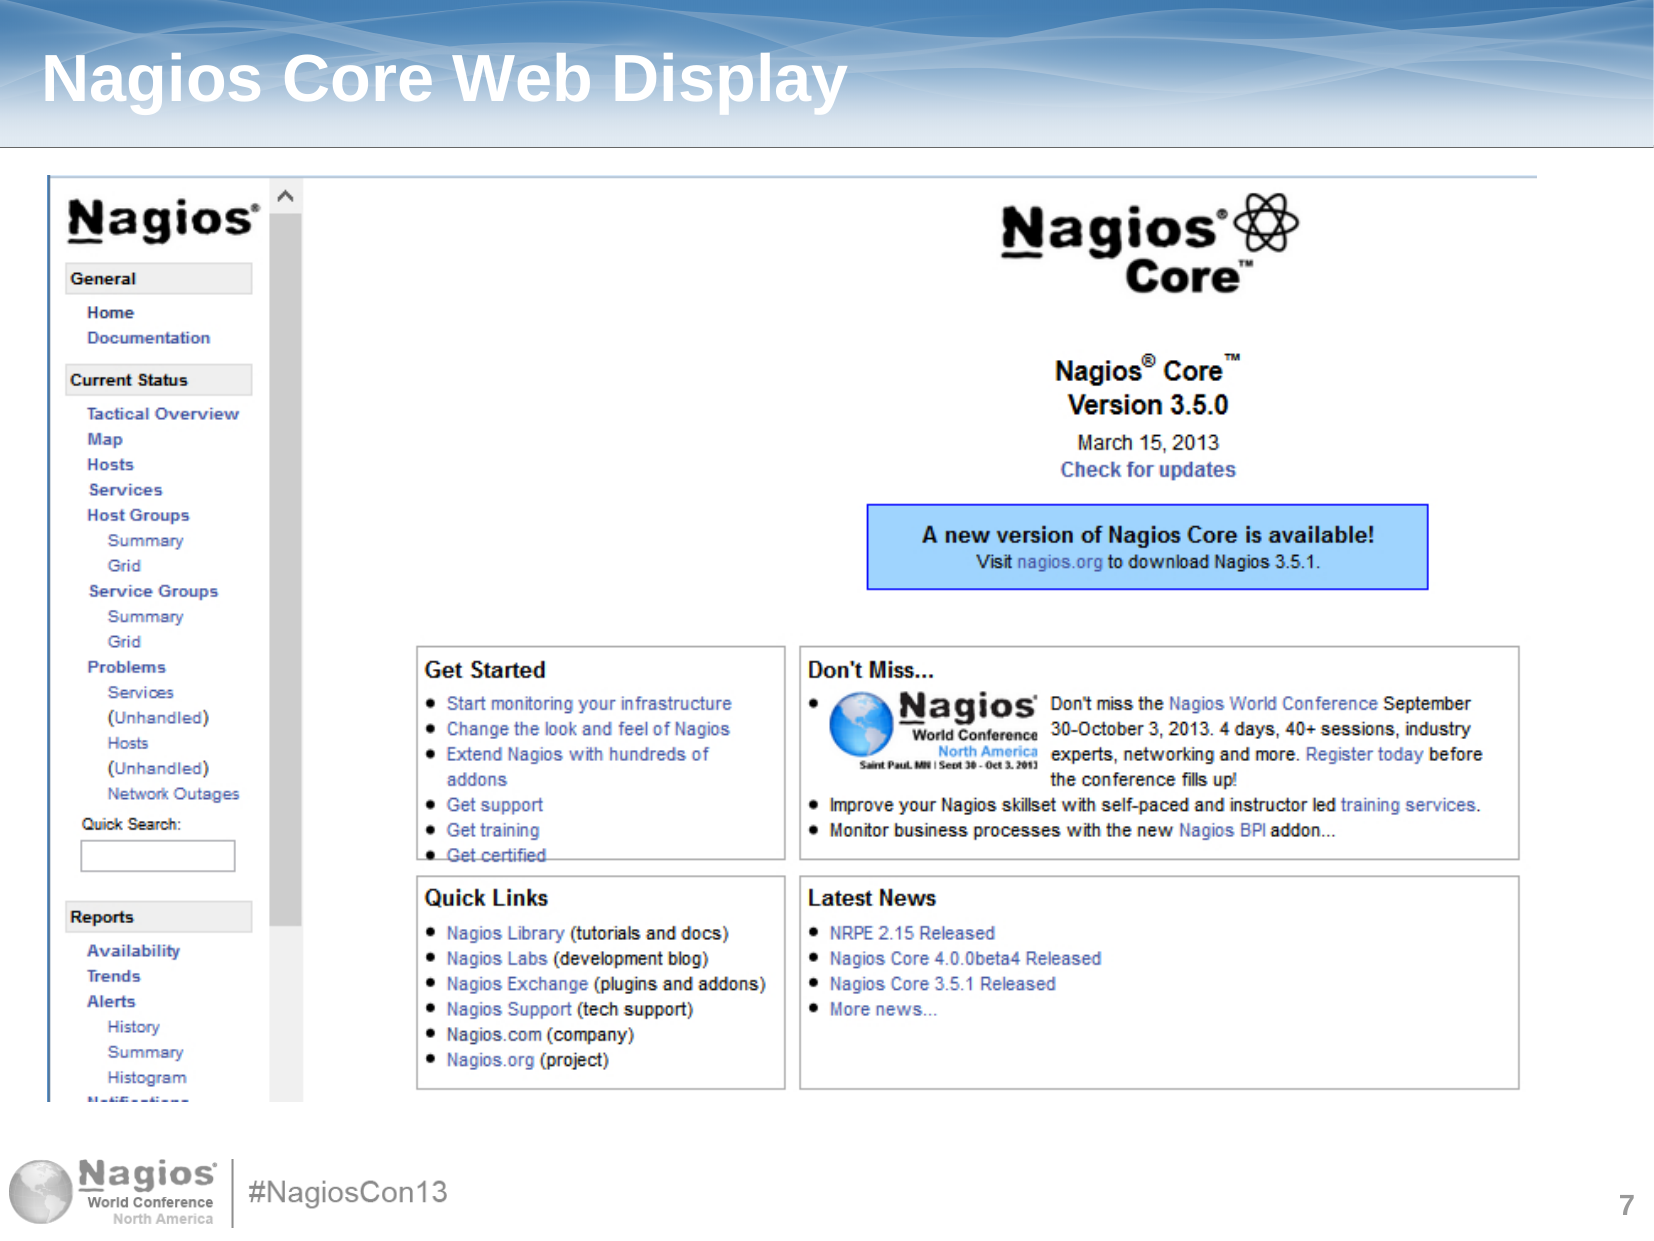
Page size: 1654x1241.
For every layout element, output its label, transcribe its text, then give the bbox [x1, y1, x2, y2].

picture [0, 0, 1654, 147]
picture [9, 1159, 453, 1228]
picture [47, 175, 1537, 1102]
title Nagios Core Web Display [41, 29, 1248, 127]
